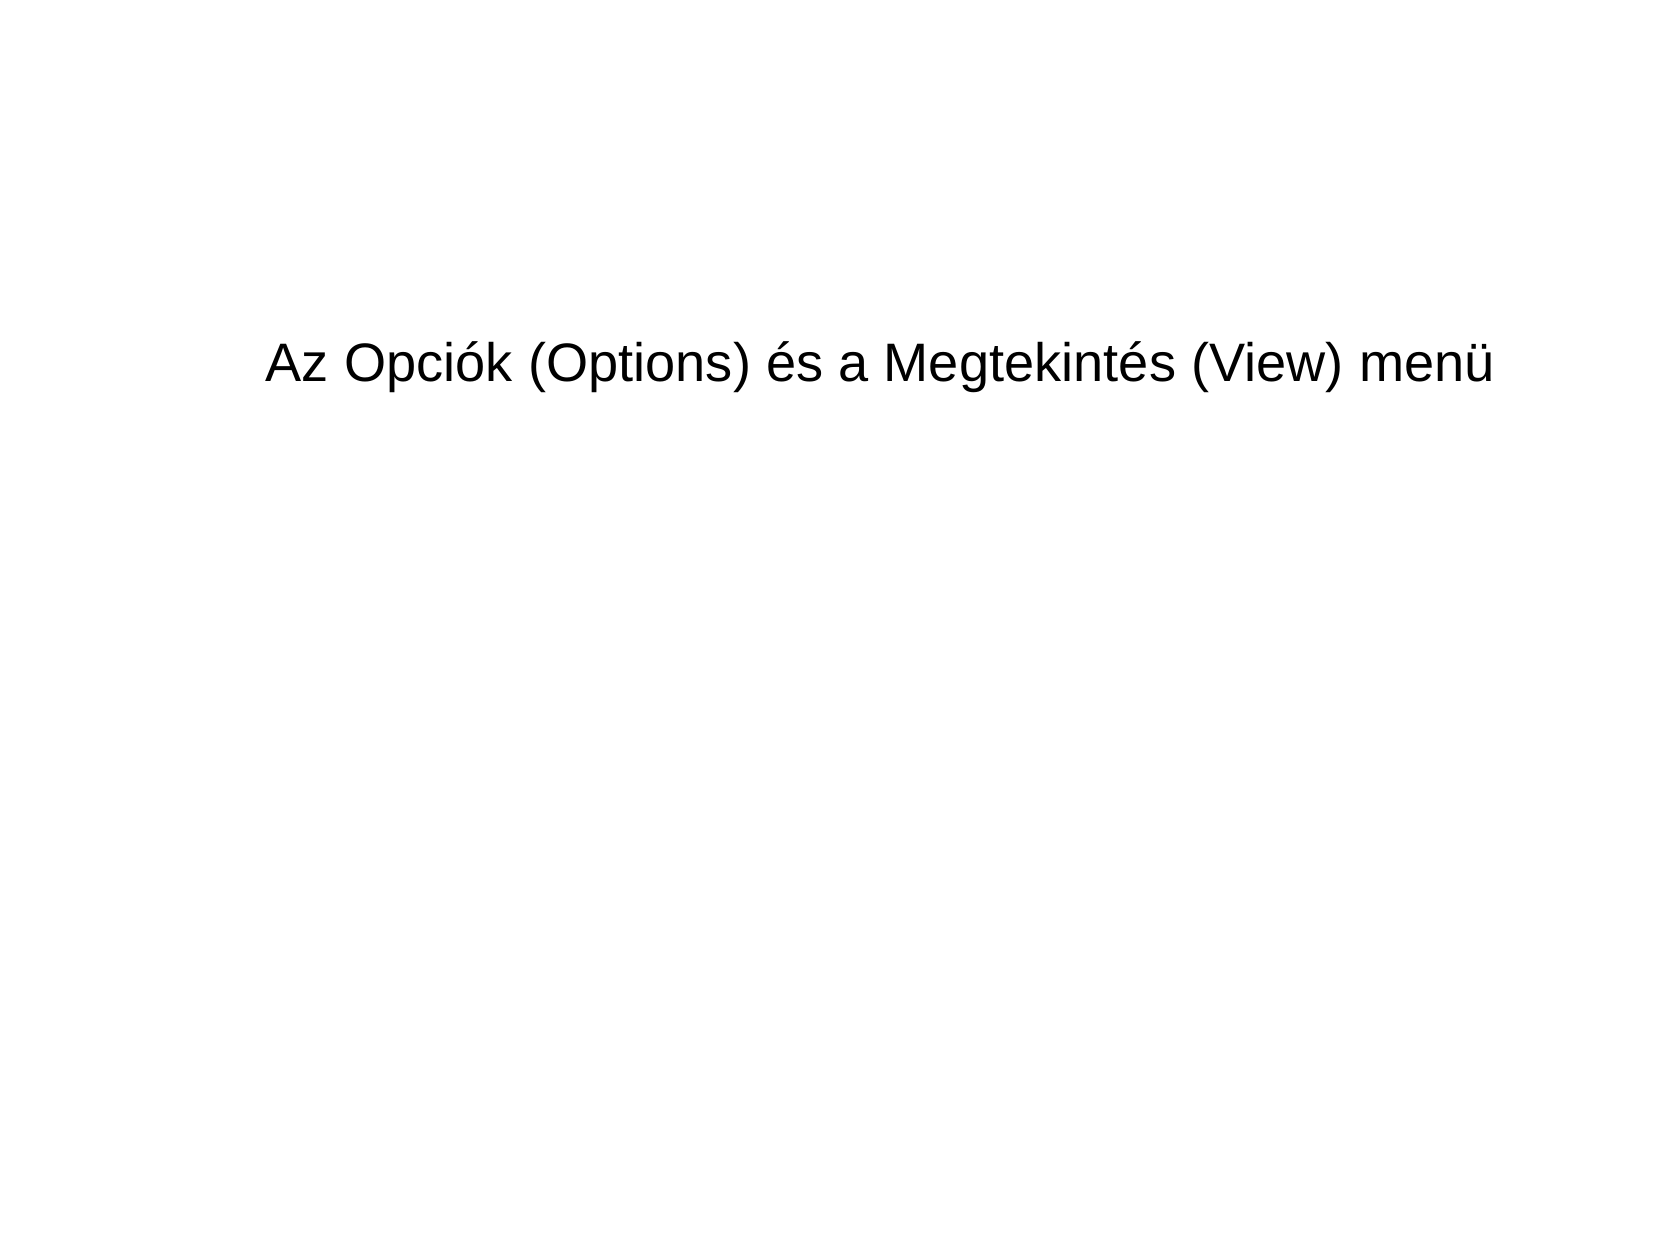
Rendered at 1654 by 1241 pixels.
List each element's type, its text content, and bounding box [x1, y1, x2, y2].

text_box Az Opciók (Options) és a Megtekintés (View) menü [250, 324, 1512, 401]
